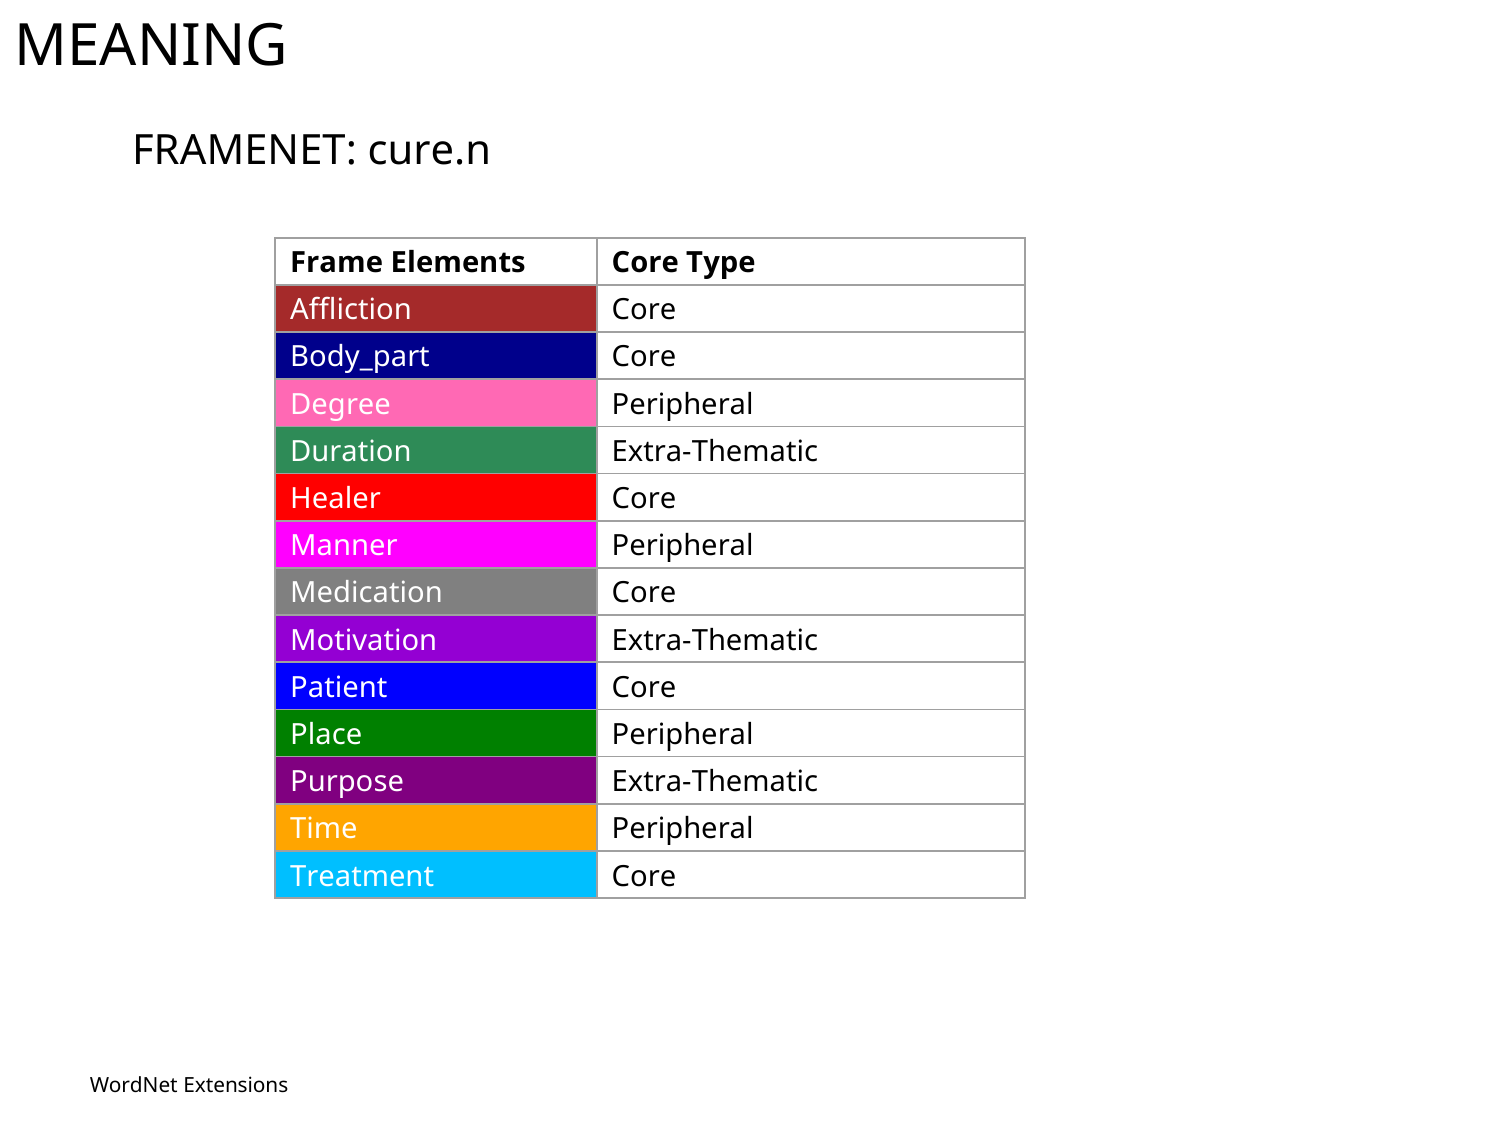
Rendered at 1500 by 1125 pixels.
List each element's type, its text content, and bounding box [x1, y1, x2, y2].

text_box Duration [276, 427, 596, 473]
text_box Purpose [276, 757, 596, 803]
text_box Body_part [276, 333, 596, 378]
text_box Core [598, 286, 1024, 331]
text_box Patient [276, 663, 596, 709]
text_box Extra-Thematic [598, 616, 1024, 661]
text_box Healer [276, 474, 596, 520]
text_box Peripheral [598, 805, 1024, 850]
text_box Medication [276, 569, 596, 614]
text_box Degree [276, 380, 596, 426]
text_box Extra-Thematic [598, 427, 1024, 473]
text_box Core [598, 333, 1024, 378]
text_box Place [276, 710, 596, 756]
text_box Core [598, 474, 1024, 520]
text_box Manner [276, 522, 596, 567]
text_box Time [276, 805, 596, 850]
text_box Motivation [276, 616, 596, 661]
text_box Core [598, 852, 1024, 897]
title MEANING [0, 0, 1500, 86]
text_box Core Type [598, 239, 1024, 284]
text_box Core [598, 663, 1024, 709]
text_box Core [598, 569, 1024, 614]
text_box Peripheral [598, 710, 1024, 756]
text_box Extra-Thematic [598, 757, 1024, 803]
text_box Peripheral [598, 522, 1024, 567]
text_box FRAMENET: cure.n [117, 112, 507, 185]
text_box Affliction [276, 286, 596, 331]
text_box Peripheral [598, 380, 1024, 426]
text_box Treatment [276, 852, 596, 897]
text_box Frame Elements [276, 239, 596, 284]
